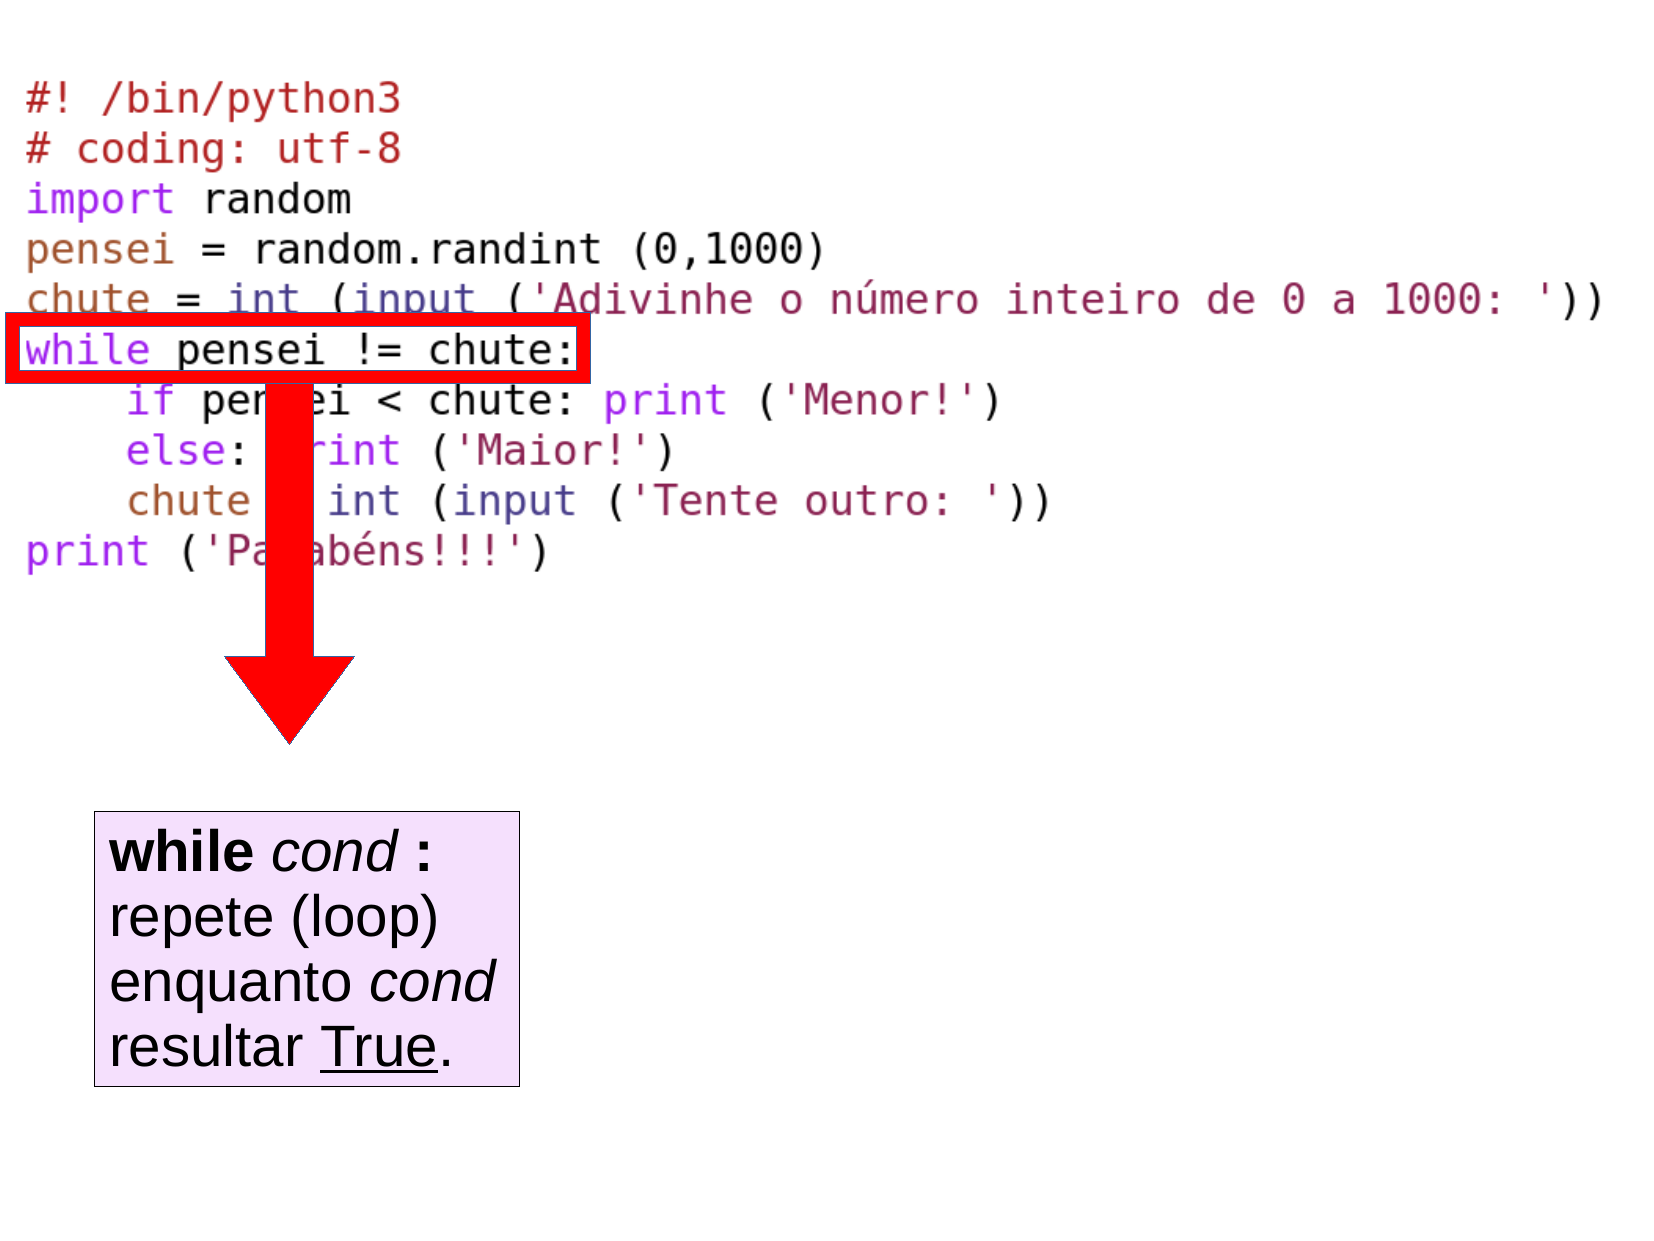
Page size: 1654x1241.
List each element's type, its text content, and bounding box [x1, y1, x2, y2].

picture [0, 28, 1630, 638]
picture [20, 327, 576, 370]
text_box while cond : repete (loop) enquanto cond resultar True. [94, 811, 520, 1087]
text_box [5, 312, 591, 745]
